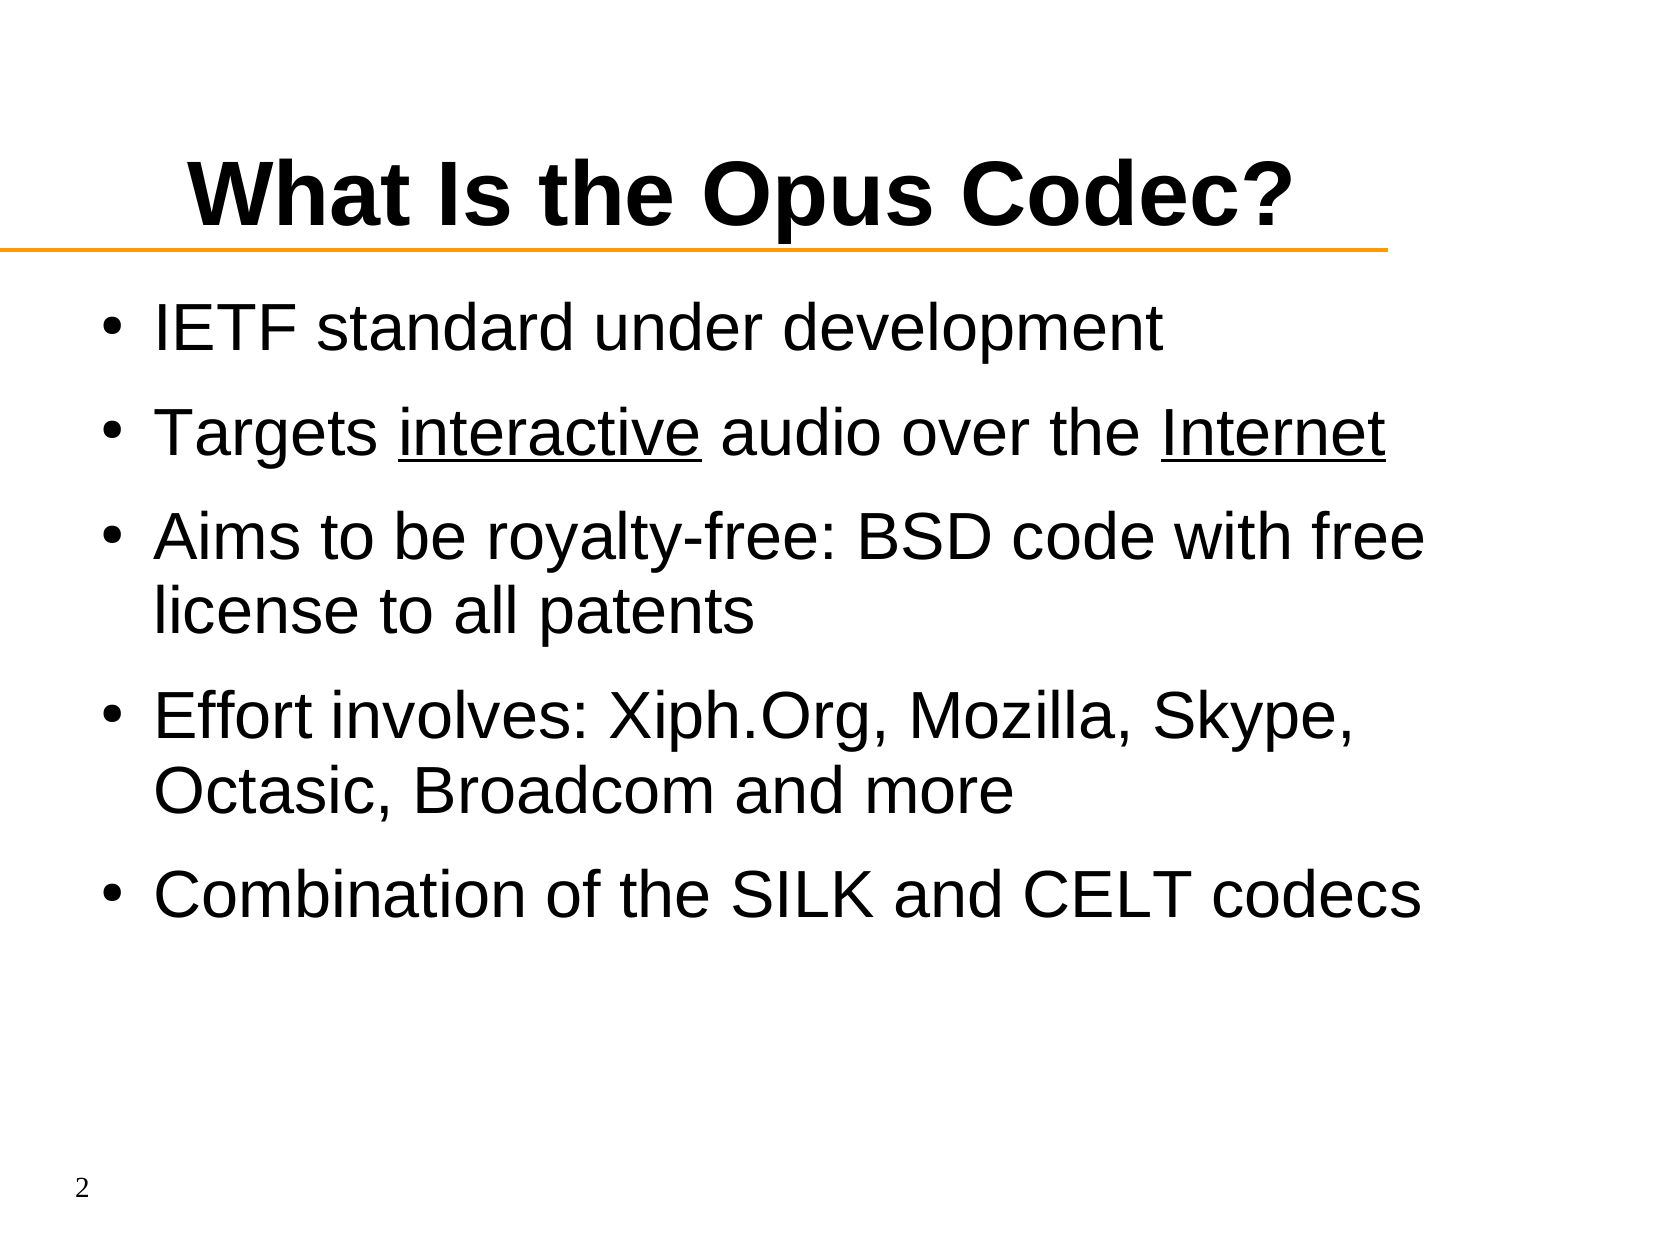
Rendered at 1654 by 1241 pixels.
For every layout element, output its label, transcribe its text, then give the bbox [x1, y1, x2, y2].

title What Is the Opus Codec? [187, 52, 1571, 245]
list IETF standard under development Targets interactive audio over the Internet Aims to be royalty-free: BSD code with free license to all patents Effort involves: Xiph.Org, Mozilla, Skype, Octasic, Broadcom and more Combination of the SILK and CELT codecs [82, 290, 1613, 1094]
